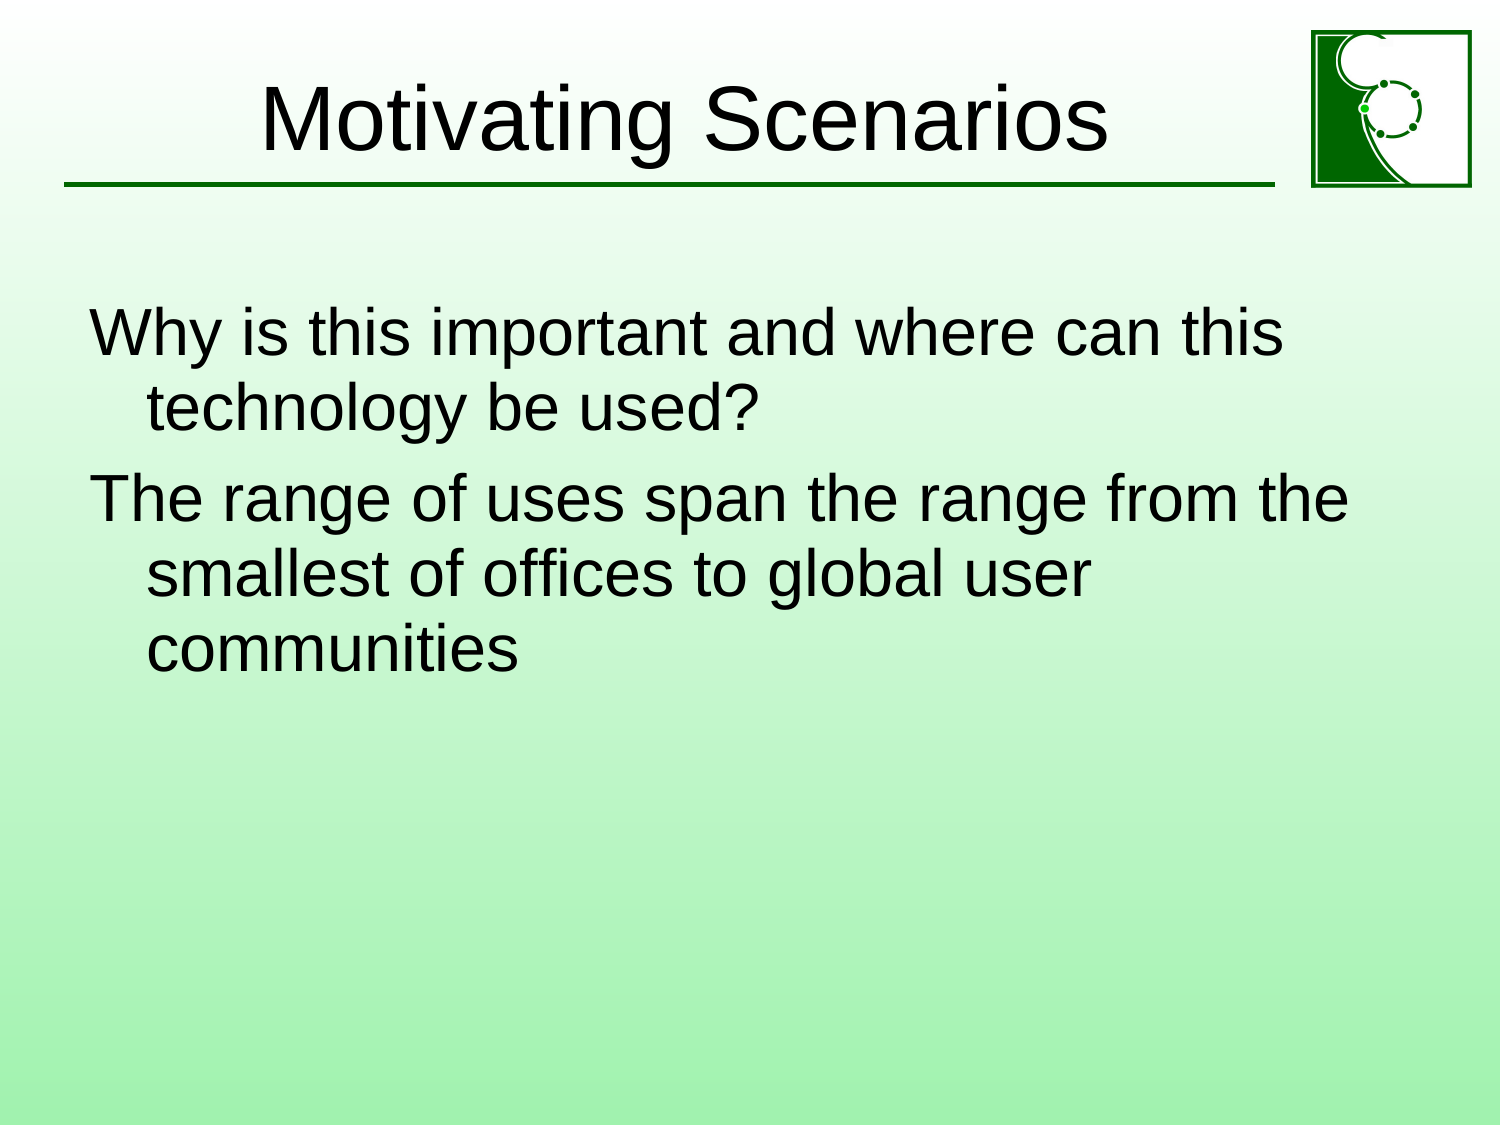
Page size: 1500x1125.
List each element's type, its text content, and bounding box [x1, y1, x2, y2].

title Motivating Scenarios [76, 24, 1295, 213]
picture [1311, 30, 1472, 188]
list Why is this important and where can this technology be used? The range of uses span the range from the smallest of offices to global user communities [75, 287, 1426, 1005]
